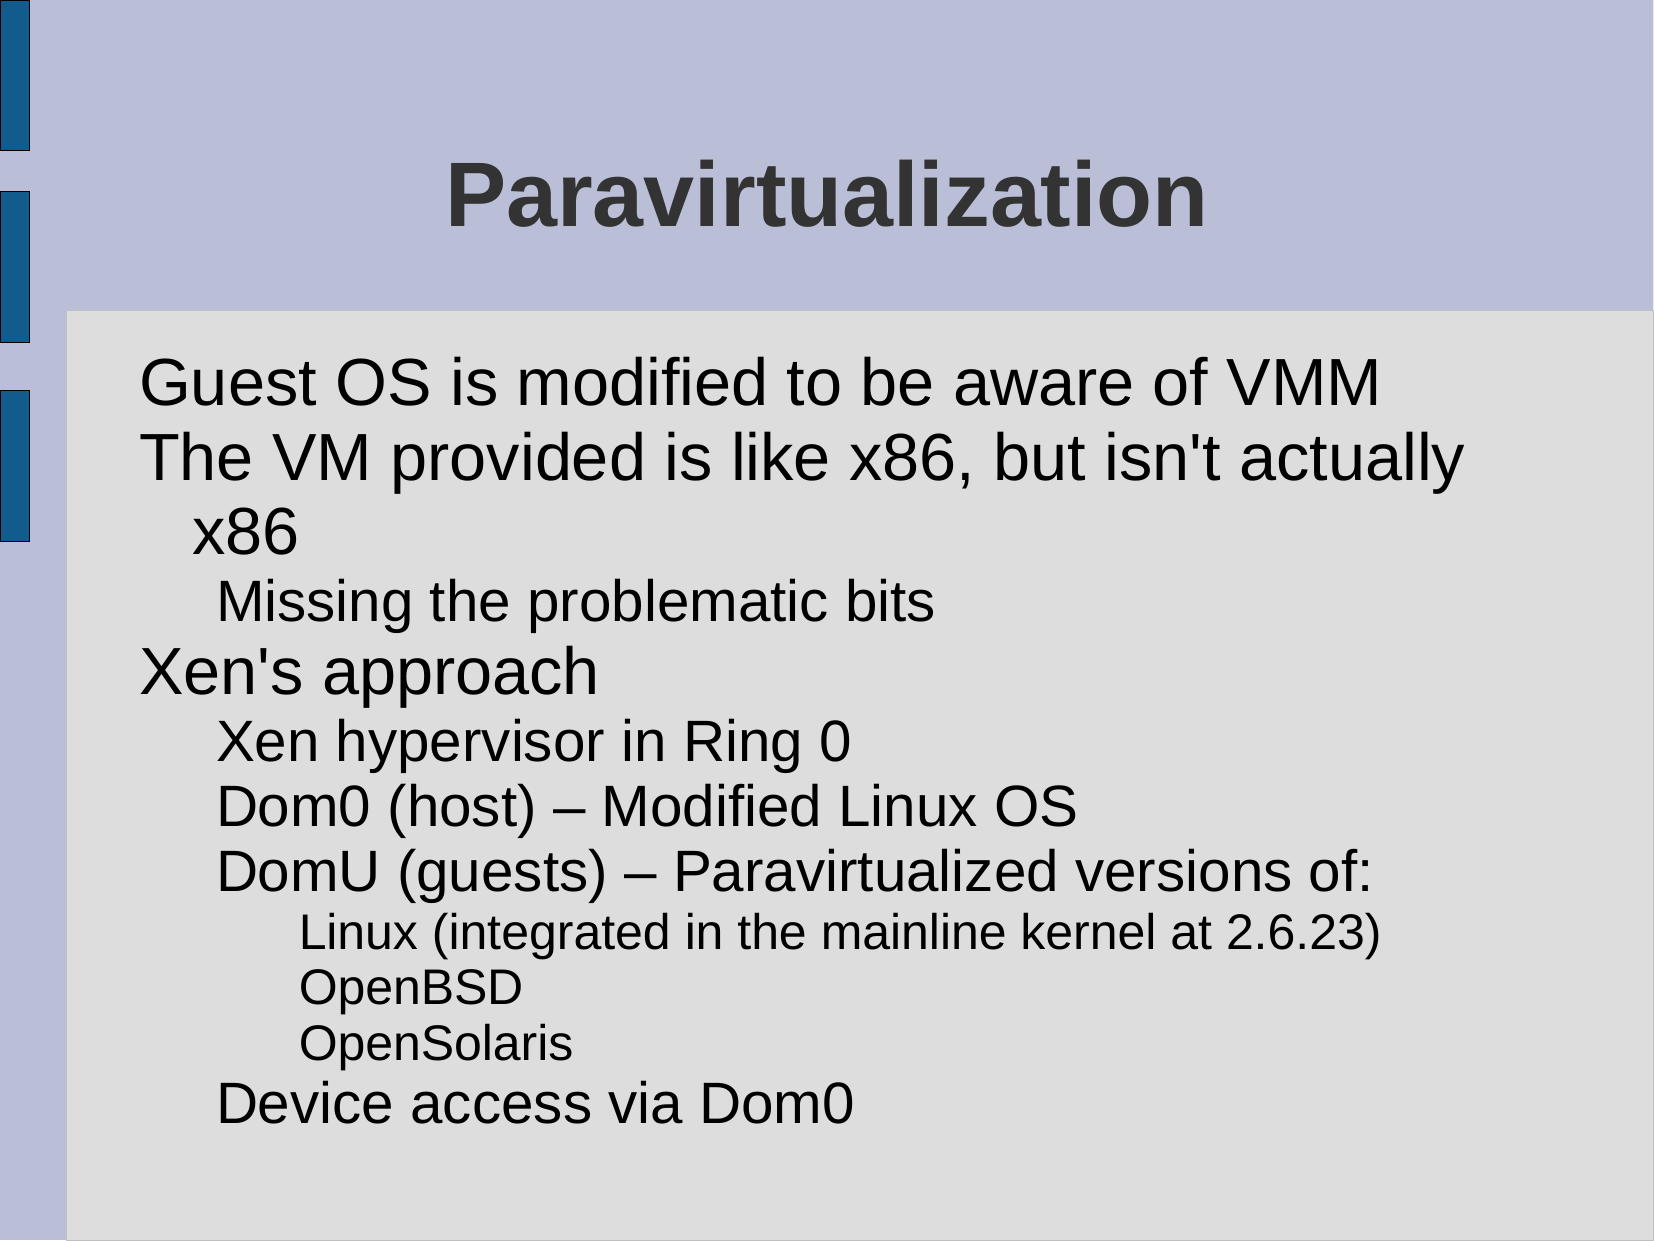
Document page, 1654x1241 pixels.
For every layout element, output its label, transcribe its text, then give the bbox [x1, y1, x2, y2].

title Paravirtualization [121, 91, 1534, 299]
list Guest OS is modified to be aware of VMM The VM provided is like x86, but isn't actually x86 Missing the problematic bits Xen's approach Xen hypervisor in Ring 0 Dom0 (host) – Modified Linux OS DomU (guests) – Paravirtualized versions of: Linux (integrated in the mainline kernel at 2.6.23) OpenBSD OpenSolaris Device access via Dom0 [121, 344, 1534, 1136]
